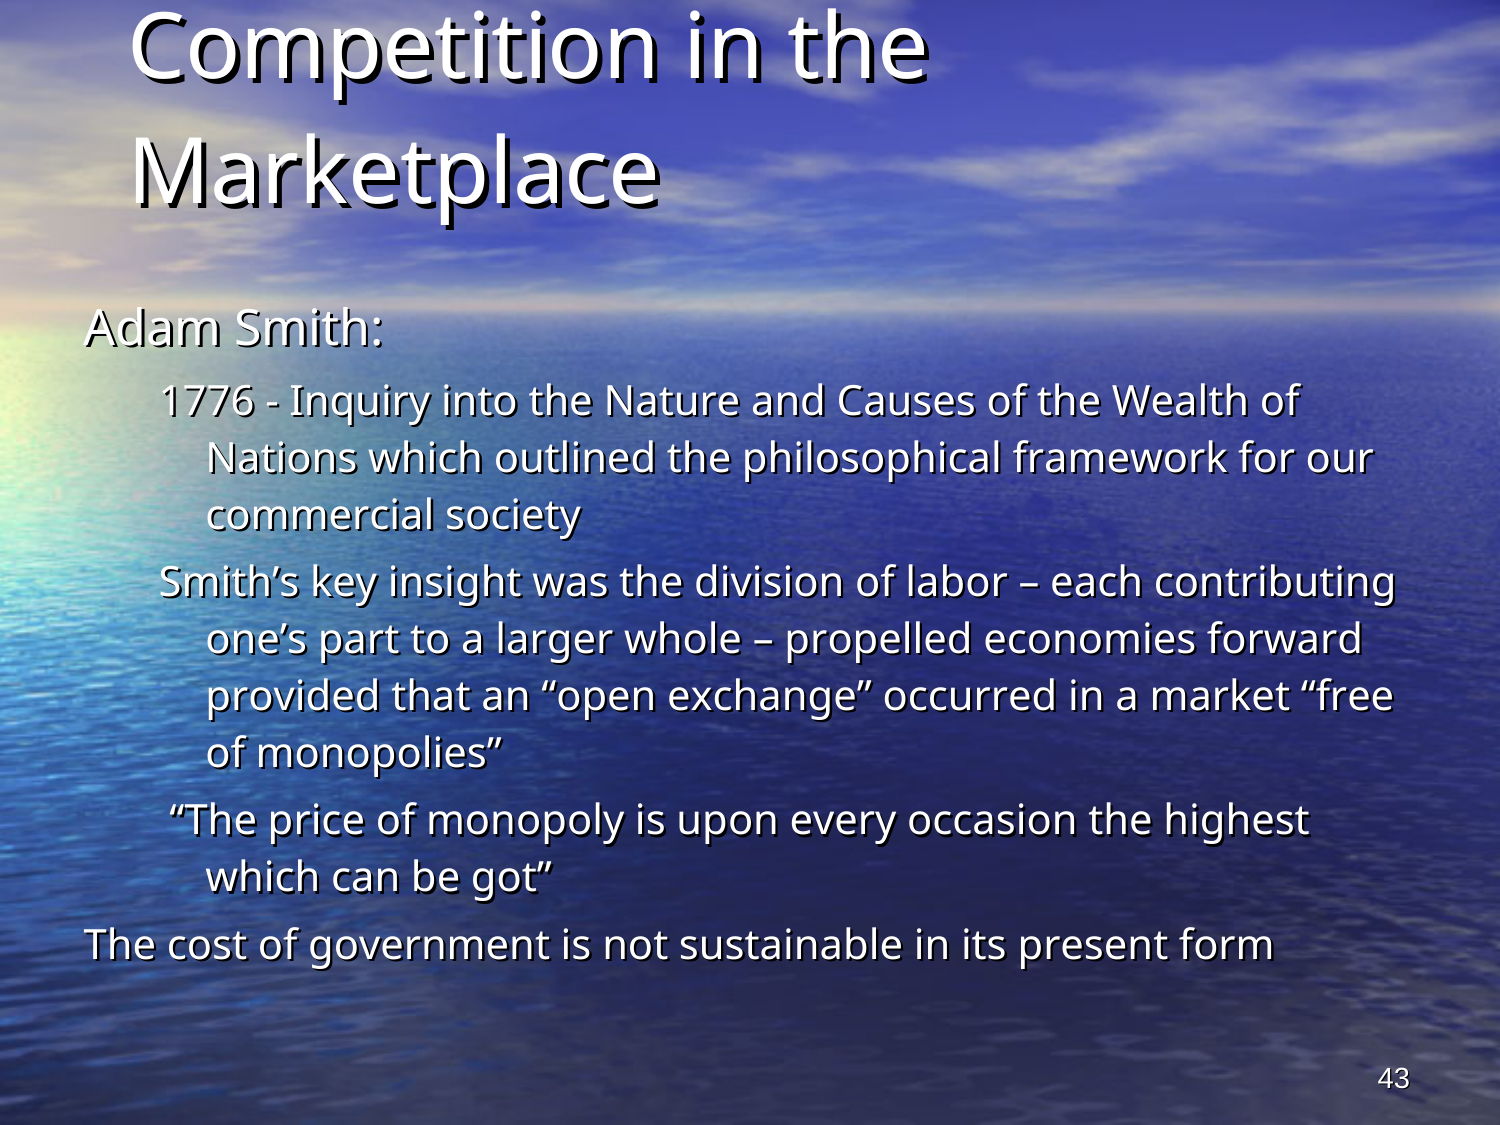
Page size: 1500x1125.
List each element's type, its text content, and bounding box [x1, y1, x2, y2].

picture [0, 0, 1500, 1125]
list Adam Smith: 1776 - Inquiry into the Nature and Causes of the Wealth of Nations which outlined the philosophical framework for our commercial society Smith’s key insight was the division of labor – each contributing one’s part to a larger whole – propelled economies forward provided that an “open exchange” occurred in a market “free of monopolies” “The price of monopoly is upon every occasion the highest which can be got” The cost of government is not sustainable in its present form [68, 284, 1432, 1047]
title Why We Need Diversity & Competition in the Marketplace [112, 1, 1500, 238]
